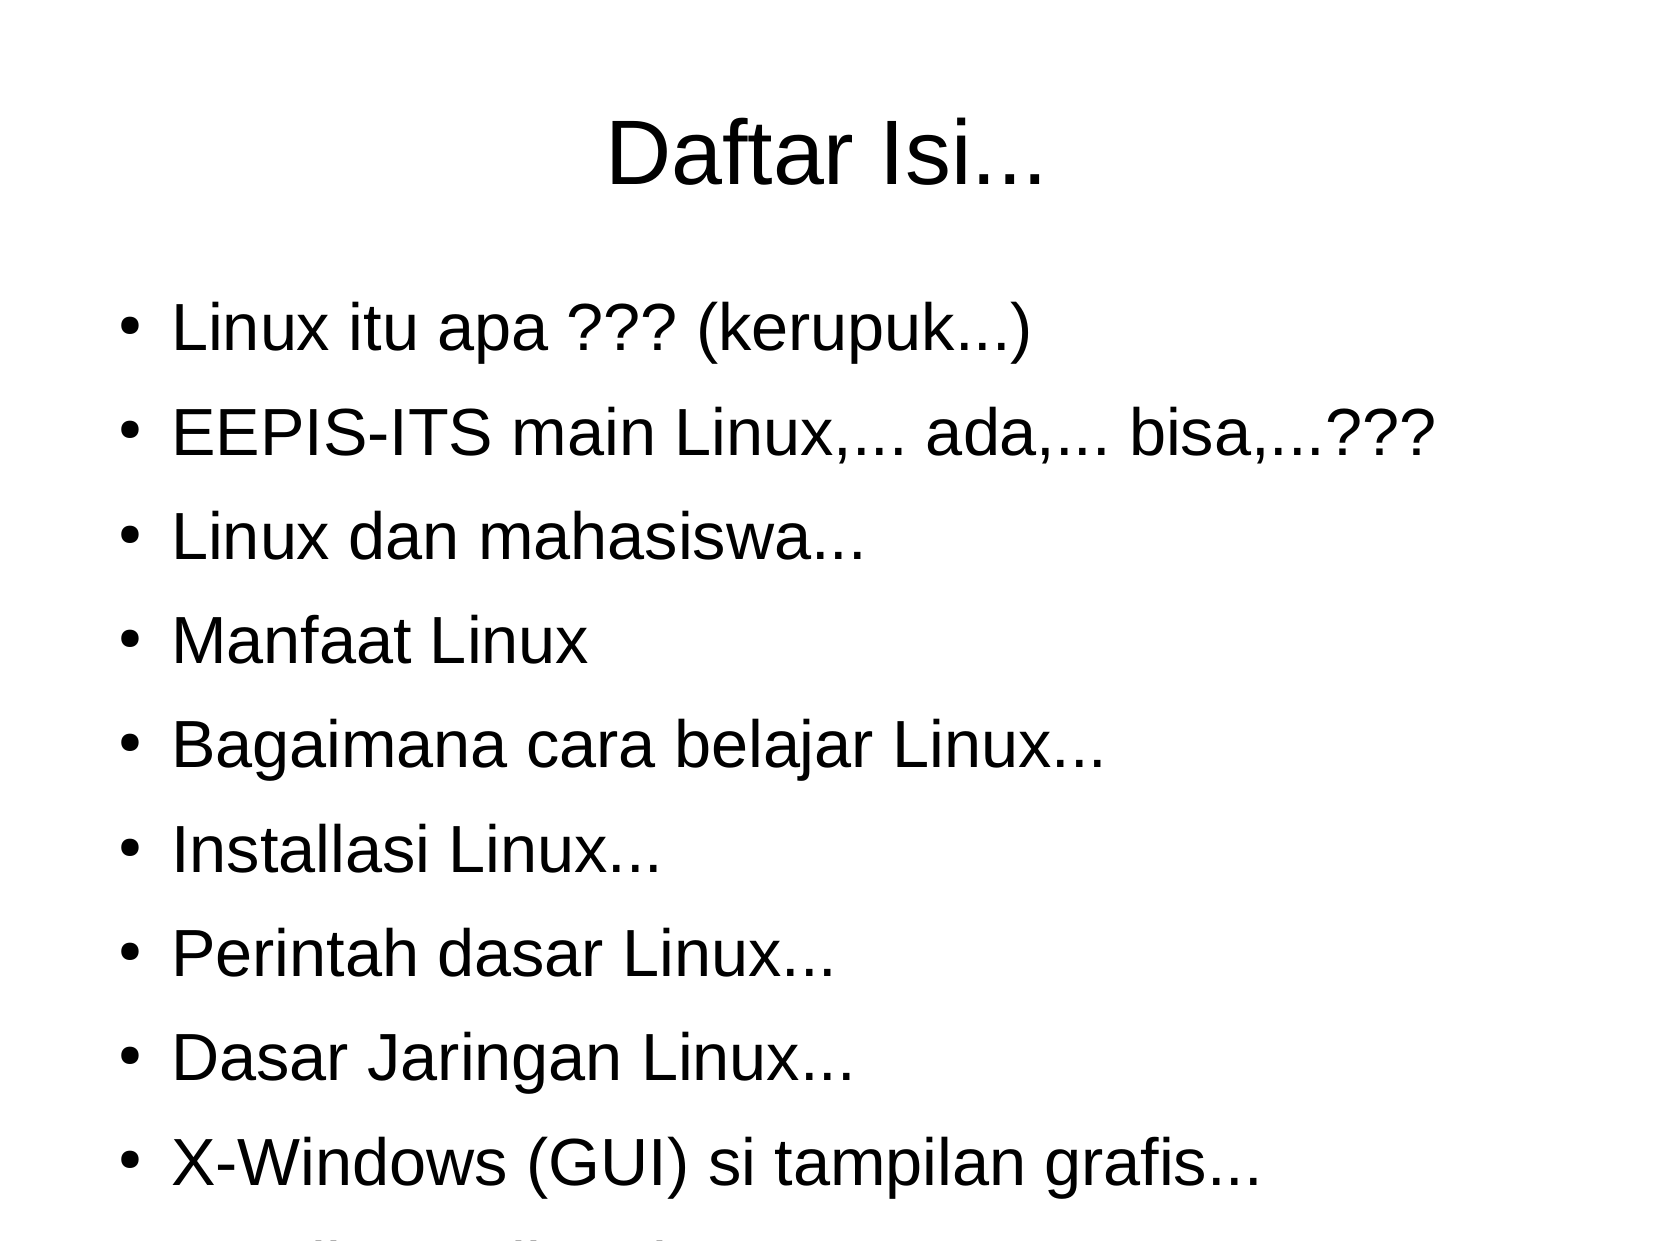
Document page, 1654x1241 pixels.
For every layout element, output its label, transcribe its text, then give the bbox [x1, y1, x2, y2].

title Daftar Isi... [82, 49, 1571, 257]
list Linux itu apa ??? (kerupuk...) EEPIS-ITS main Linux,... ada,... bisa,...??? Linux dan mahasiswa... Manfaat Linux Bagaimana cara belajar Linux... Installasi Linux... Perintah dasar Linux... Dasar Jaringan Linux... X-Windows (GUI) si tampilan grafis... Ngetik-ngetik pake apa ya...??? Linux bisa buat having fun ...??? Nge-NET dengan Linux... [82, 290, 1571, 1241]
